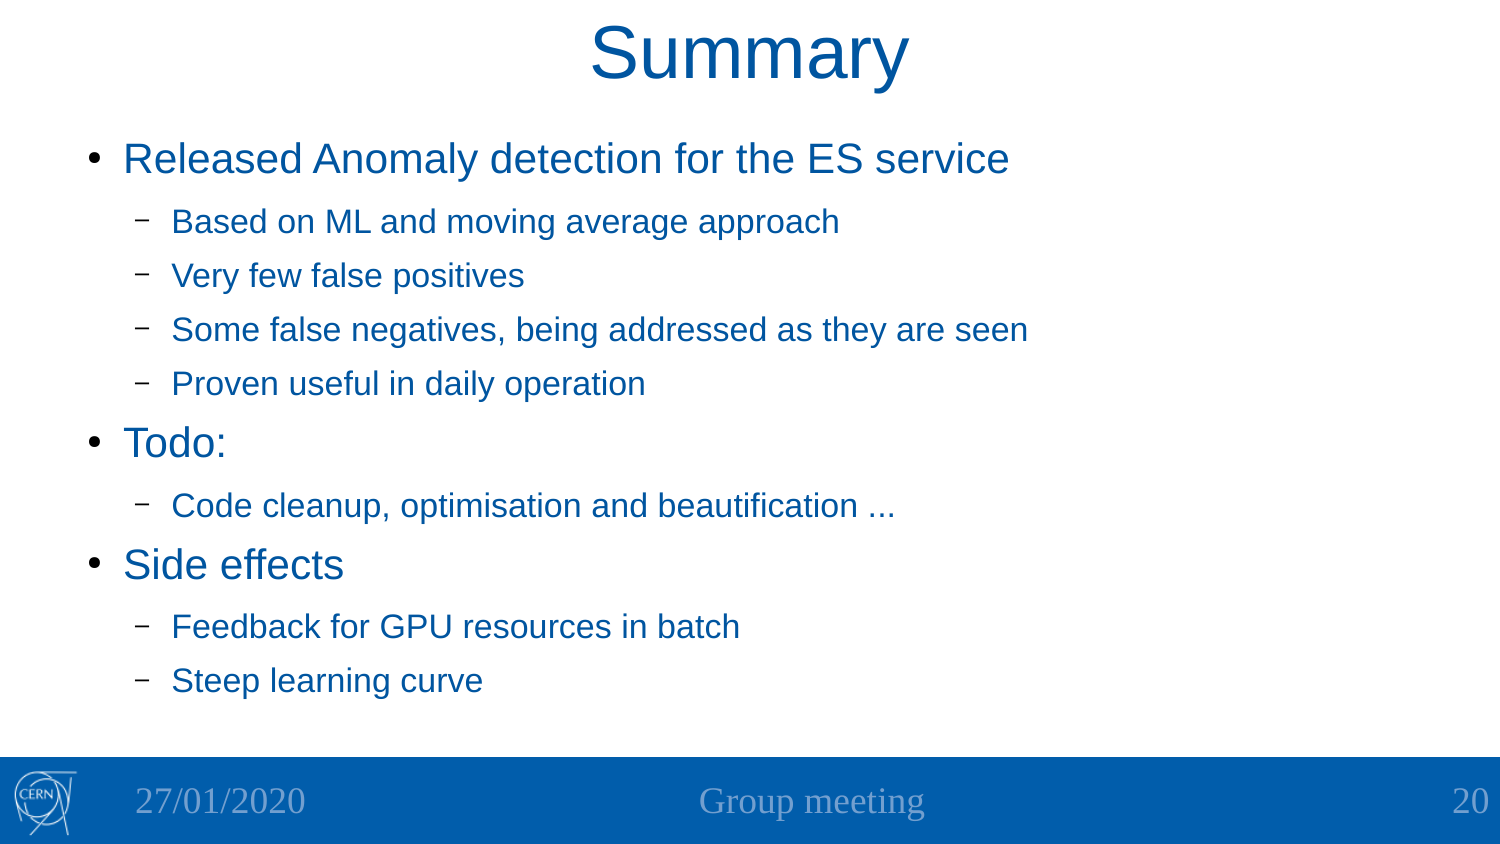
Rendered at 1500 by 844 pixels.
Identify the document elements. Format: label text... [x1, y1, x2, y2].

title Summary [0, 0, 1500, 106]
list Released Anomaly detection for the ES service Based on ML and moving average approach Very few false positives Some false negatives, being addressed as they are seen Proven useful in daily operation Todo: Code cleanup, optimisation and beautification ... Side effects Feedback for GPU resources in batch Steep learning curve [75, 135, 1426, 706]
